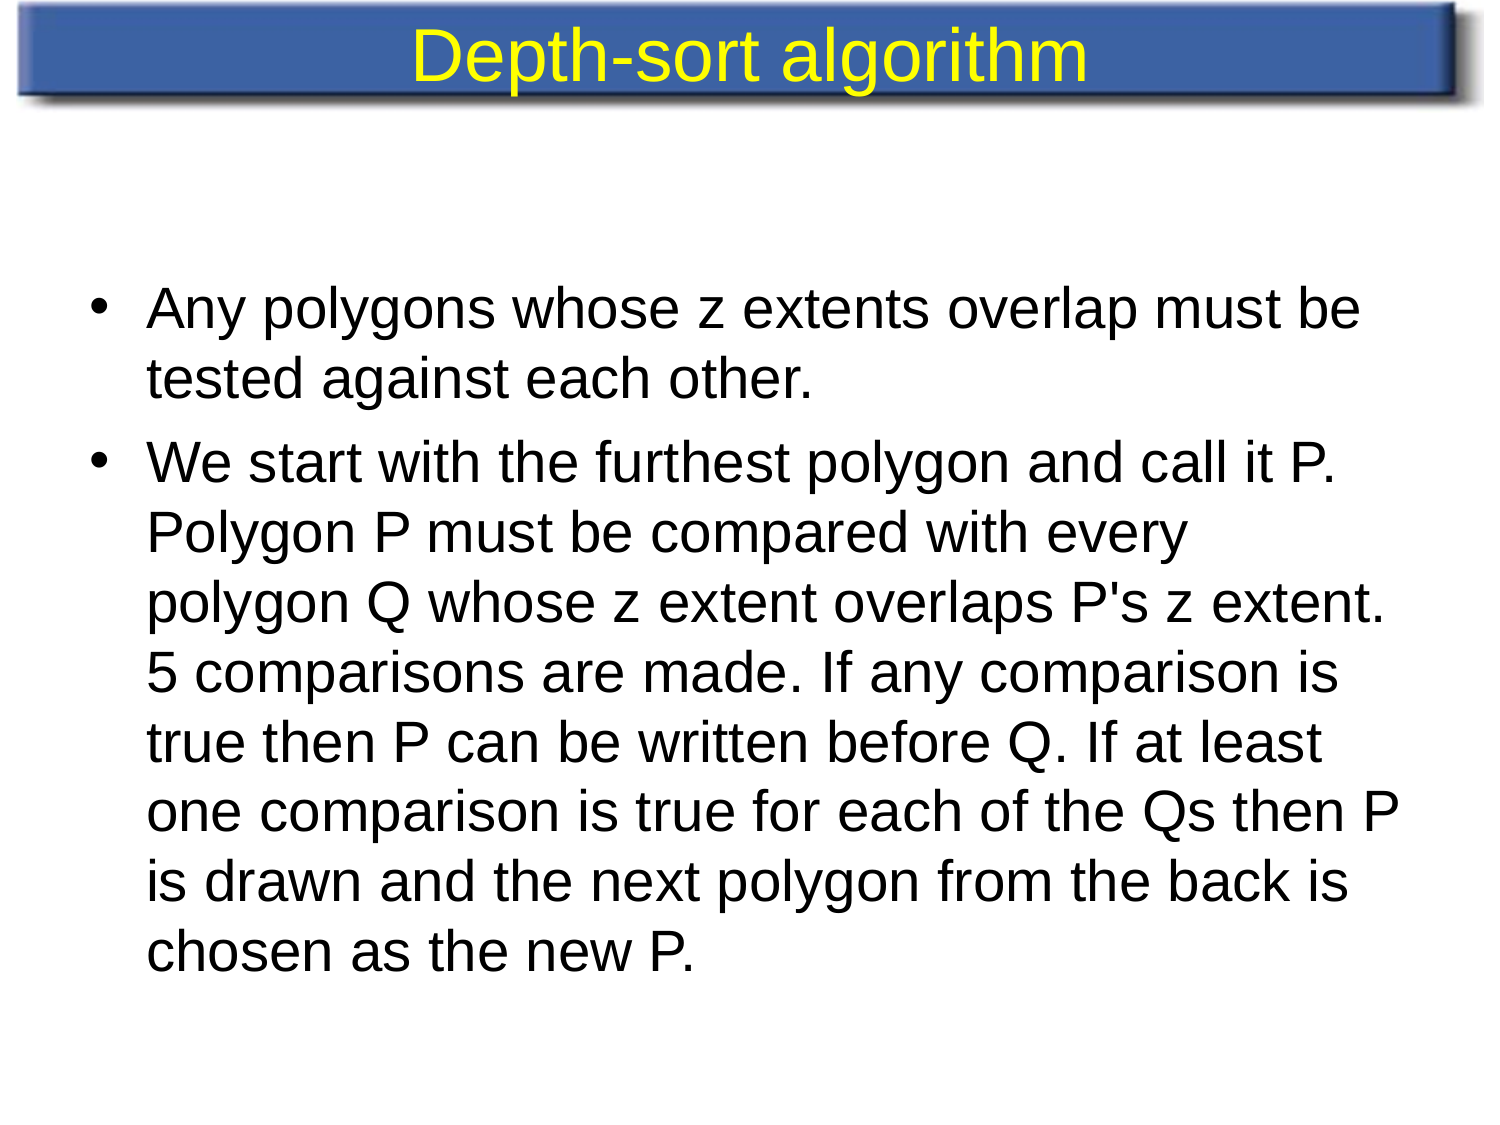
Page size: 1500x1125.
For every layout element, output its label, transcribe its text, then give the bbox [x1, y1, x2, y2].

title Depth-sort algorithm [75, 0, 1426, 105]
picture [16, 0, 1484, 113]
list Any polygons whose z extents overlap must be tested against each other. We start with the furthest polygon and call it P. Polygon P must be compared with every polygon Q whose z extent overlaps P's z extent. 5 comparisons are made. If any comparison is true then P can be written before Q. If at least one comparison is true for each of the Qs then P is drawn and the next polygon from the back is chosen as the new P. [75, 262, 1426, 1006]
